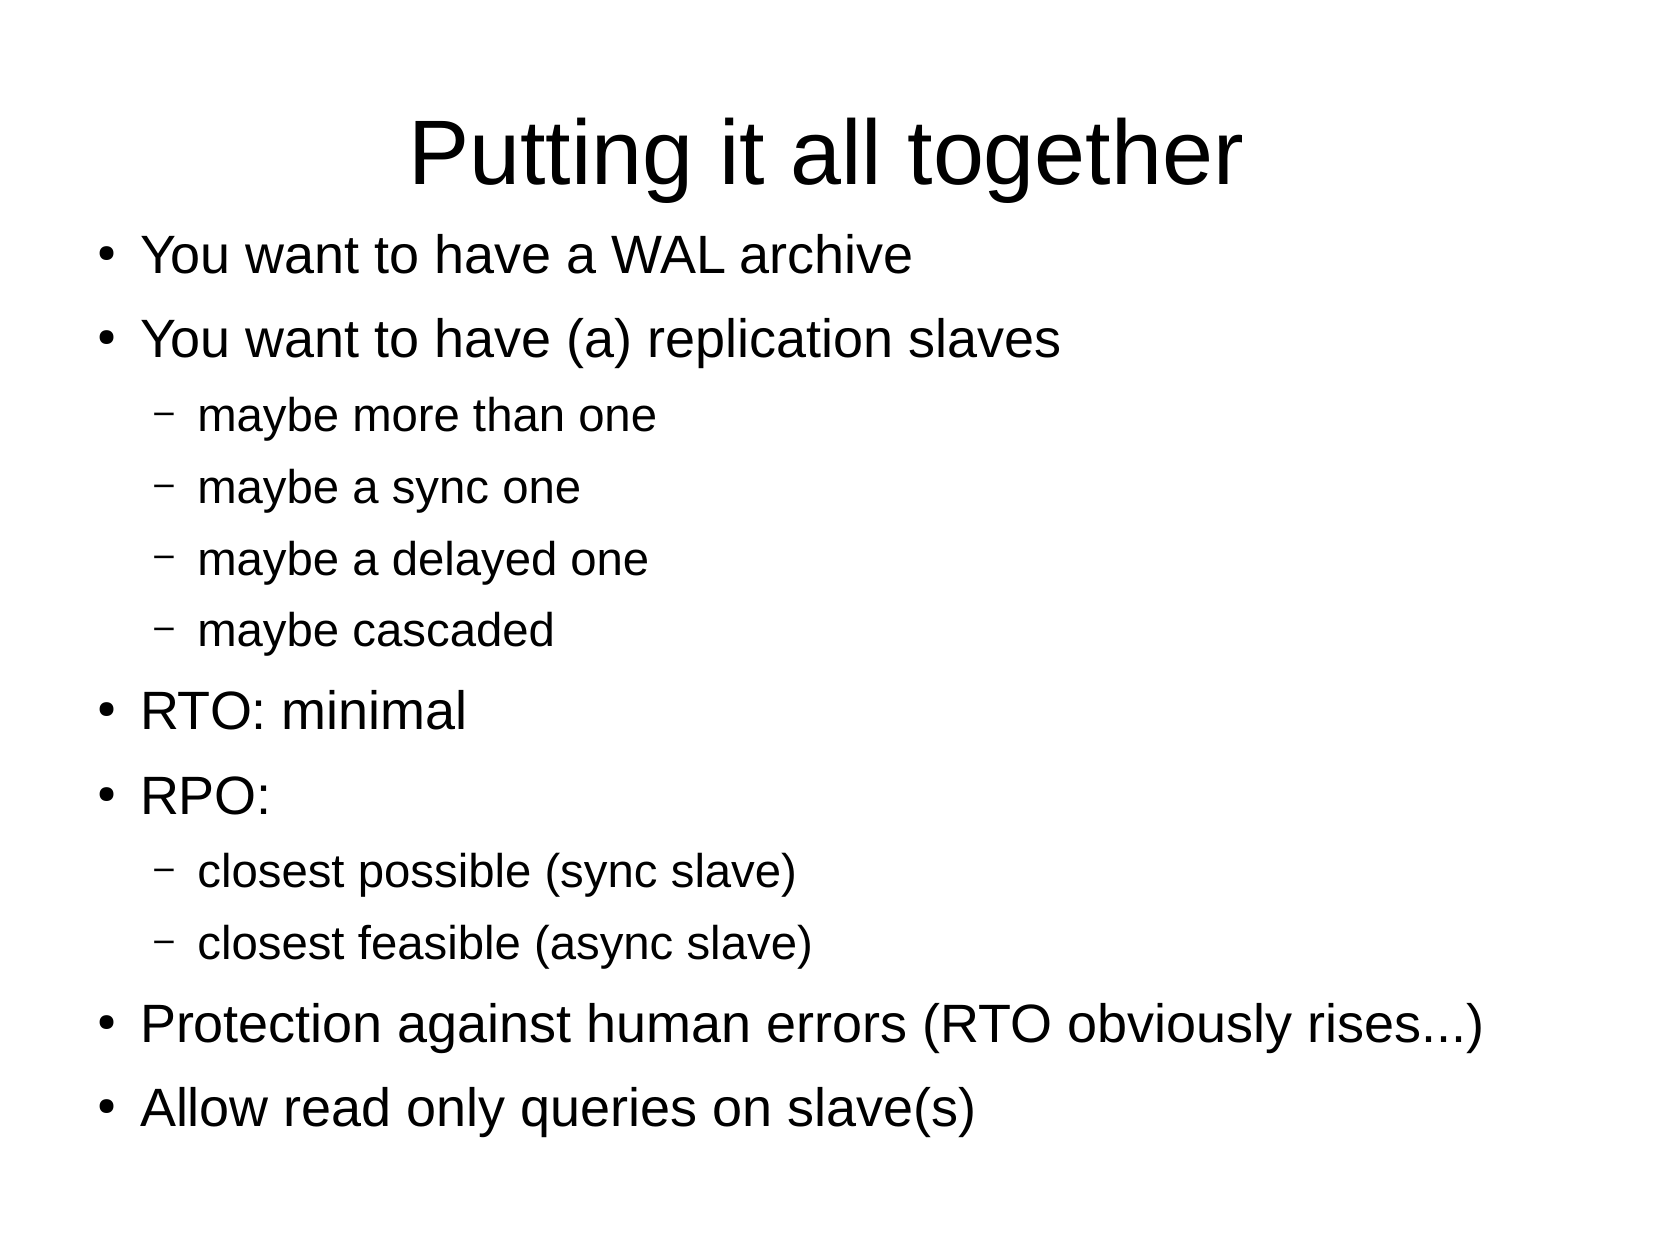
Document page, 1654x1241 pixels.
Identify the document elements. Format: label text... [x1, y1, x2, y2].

list You want to have a WAL archive You want to have (a) replication slaves maybe more than one maybe a sync one maybe a delayed one maybe cascaded RTO: minimal RPO: closest possible (sync slave) closest feasible (async slave) Protection against human errors (RTO obviously rises...) Allow read only queries on slave(s) [82, 224, 1571, 1146]
title Putting it all together [82, 49, 1571, 224]
